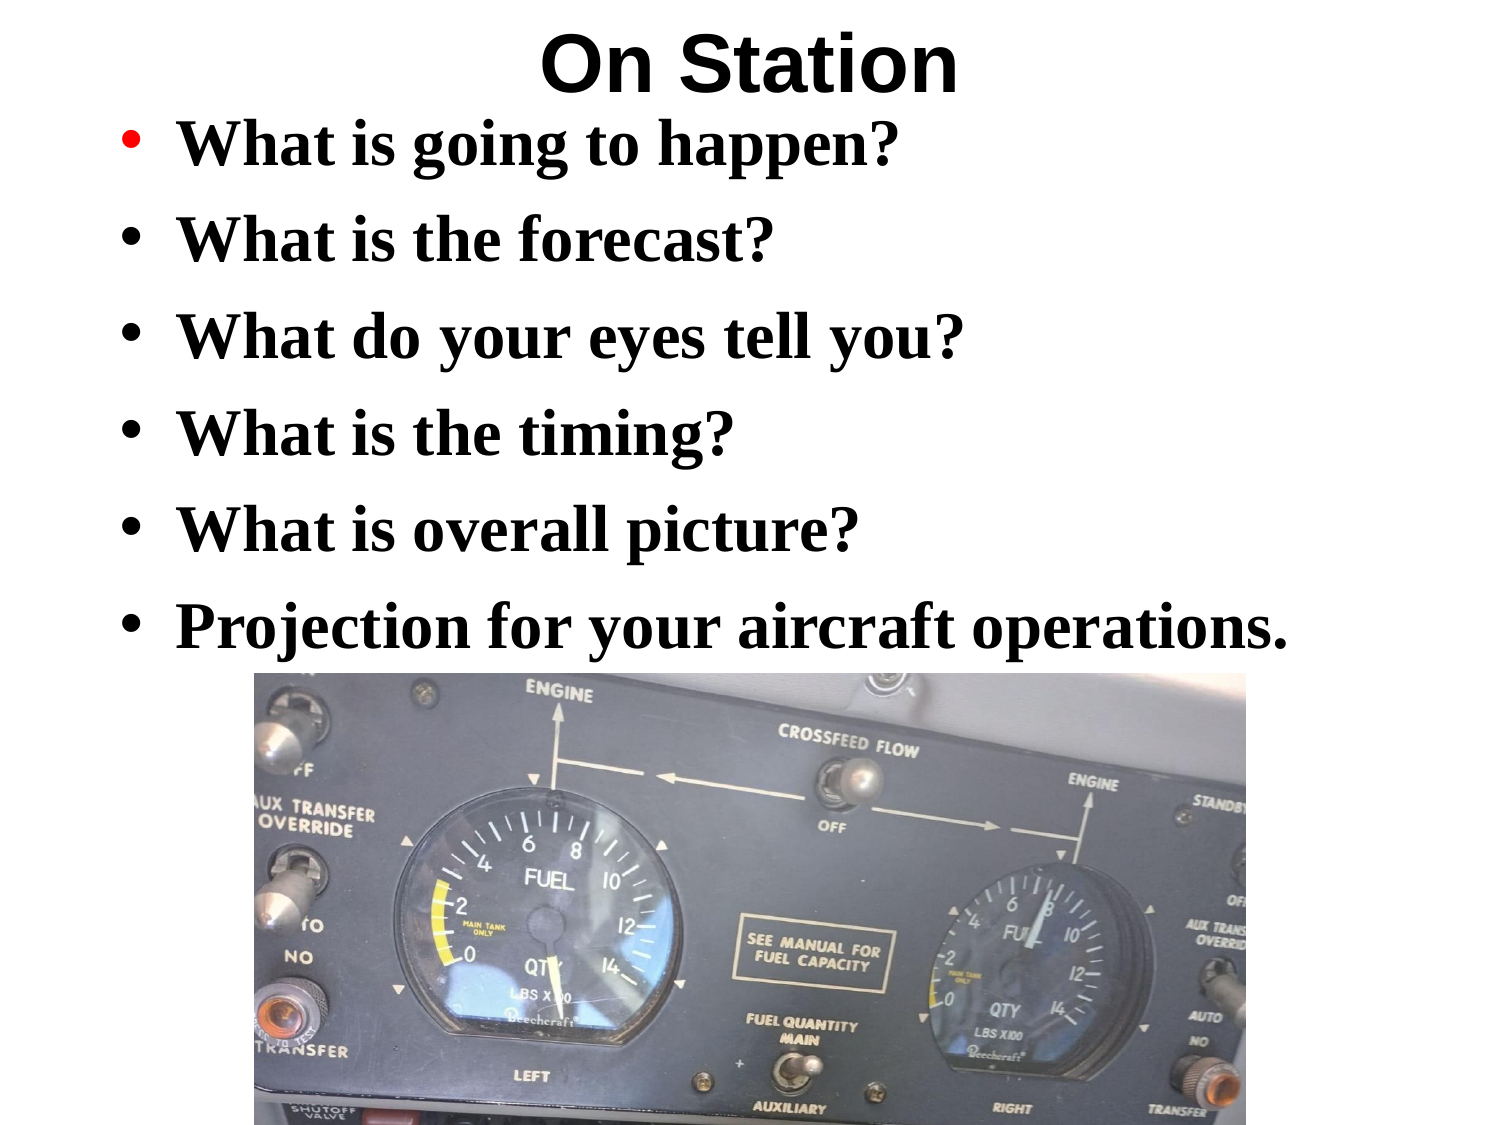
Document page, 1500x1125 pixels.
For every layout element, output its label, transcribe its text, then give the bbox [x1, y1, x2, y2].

text_box What is going to happen? What is the forecast? What do your eyes tell you? What is the timing? What is overall picture? Projection for your aircraft operations. [104, 114, 1455, 693]
text_box On Station [0, 4, 1500, 114]
picture [254, 673, 1246, 1125]
